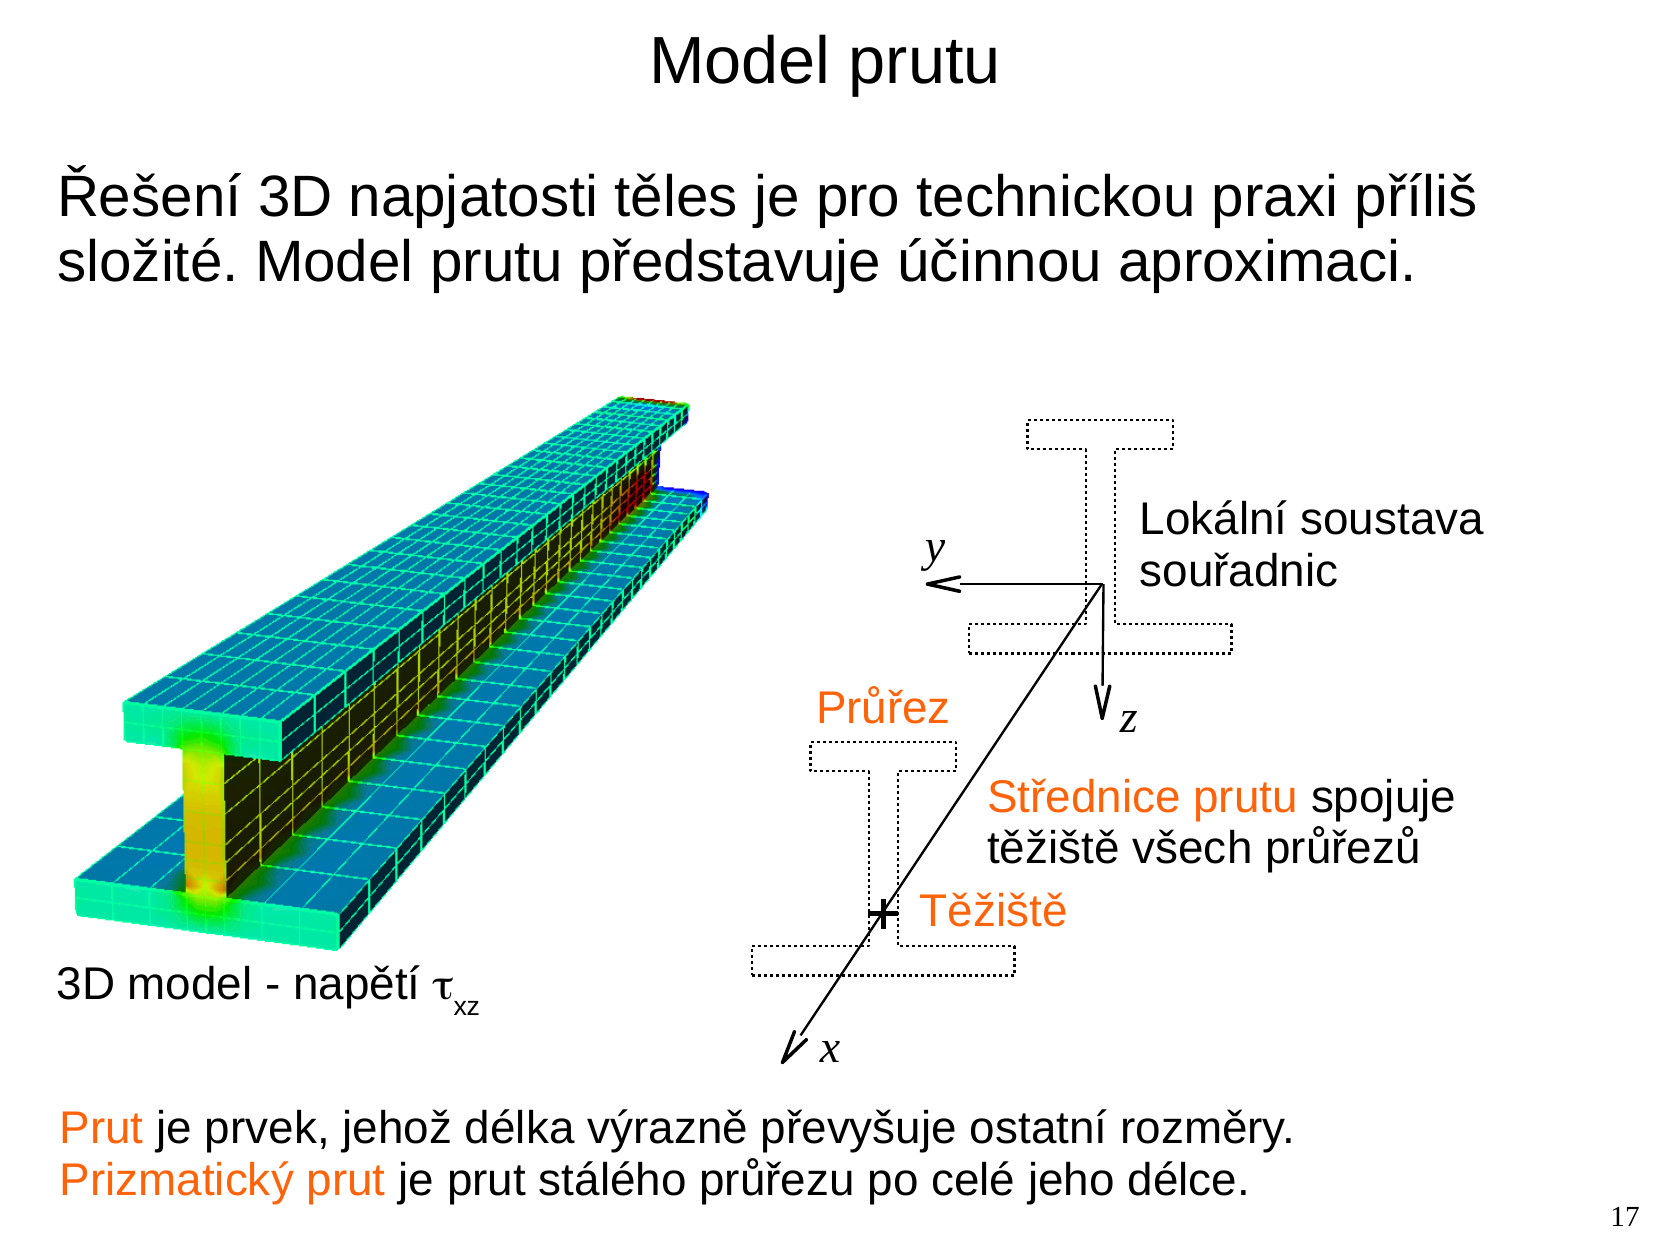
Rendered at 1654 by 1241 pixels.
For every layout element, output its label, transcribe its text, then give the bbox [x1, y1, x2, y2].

text_box Průřez [801, 675, 991, 747]
text_box x [805, 1014, 856, 1084]
text_box Prut je prvek, jehož délka výrazně převyšuje ostatní rozměry. Prizmatický prut je prut stálého průřezu po celé jeho délce. [45, 1095, 1576, 1224]
text_box Lokální soustava souřadnic [1125, 486, 1561, 616]
text_box Těžiště [904, 877, 1083, 980]
text_box z [1105, 684, 1153, 755]
title Model prutu [37, 8, 1613, 113]
text_box y [910, 513, 961, 584]
list Řešení 3D napjatosti těles je pro technickou praxi příliš složité. Model prutu představuje účinnou aproximaci. [57, 163, 1608, 1238]
text_box Střednice prutu spojuje těžiště všech průřezů [972, 763, 1510, 893]
picture [26, 374, 751, 976]
text_box 3D model - napětí txz [41, 951, 496, 1036]
